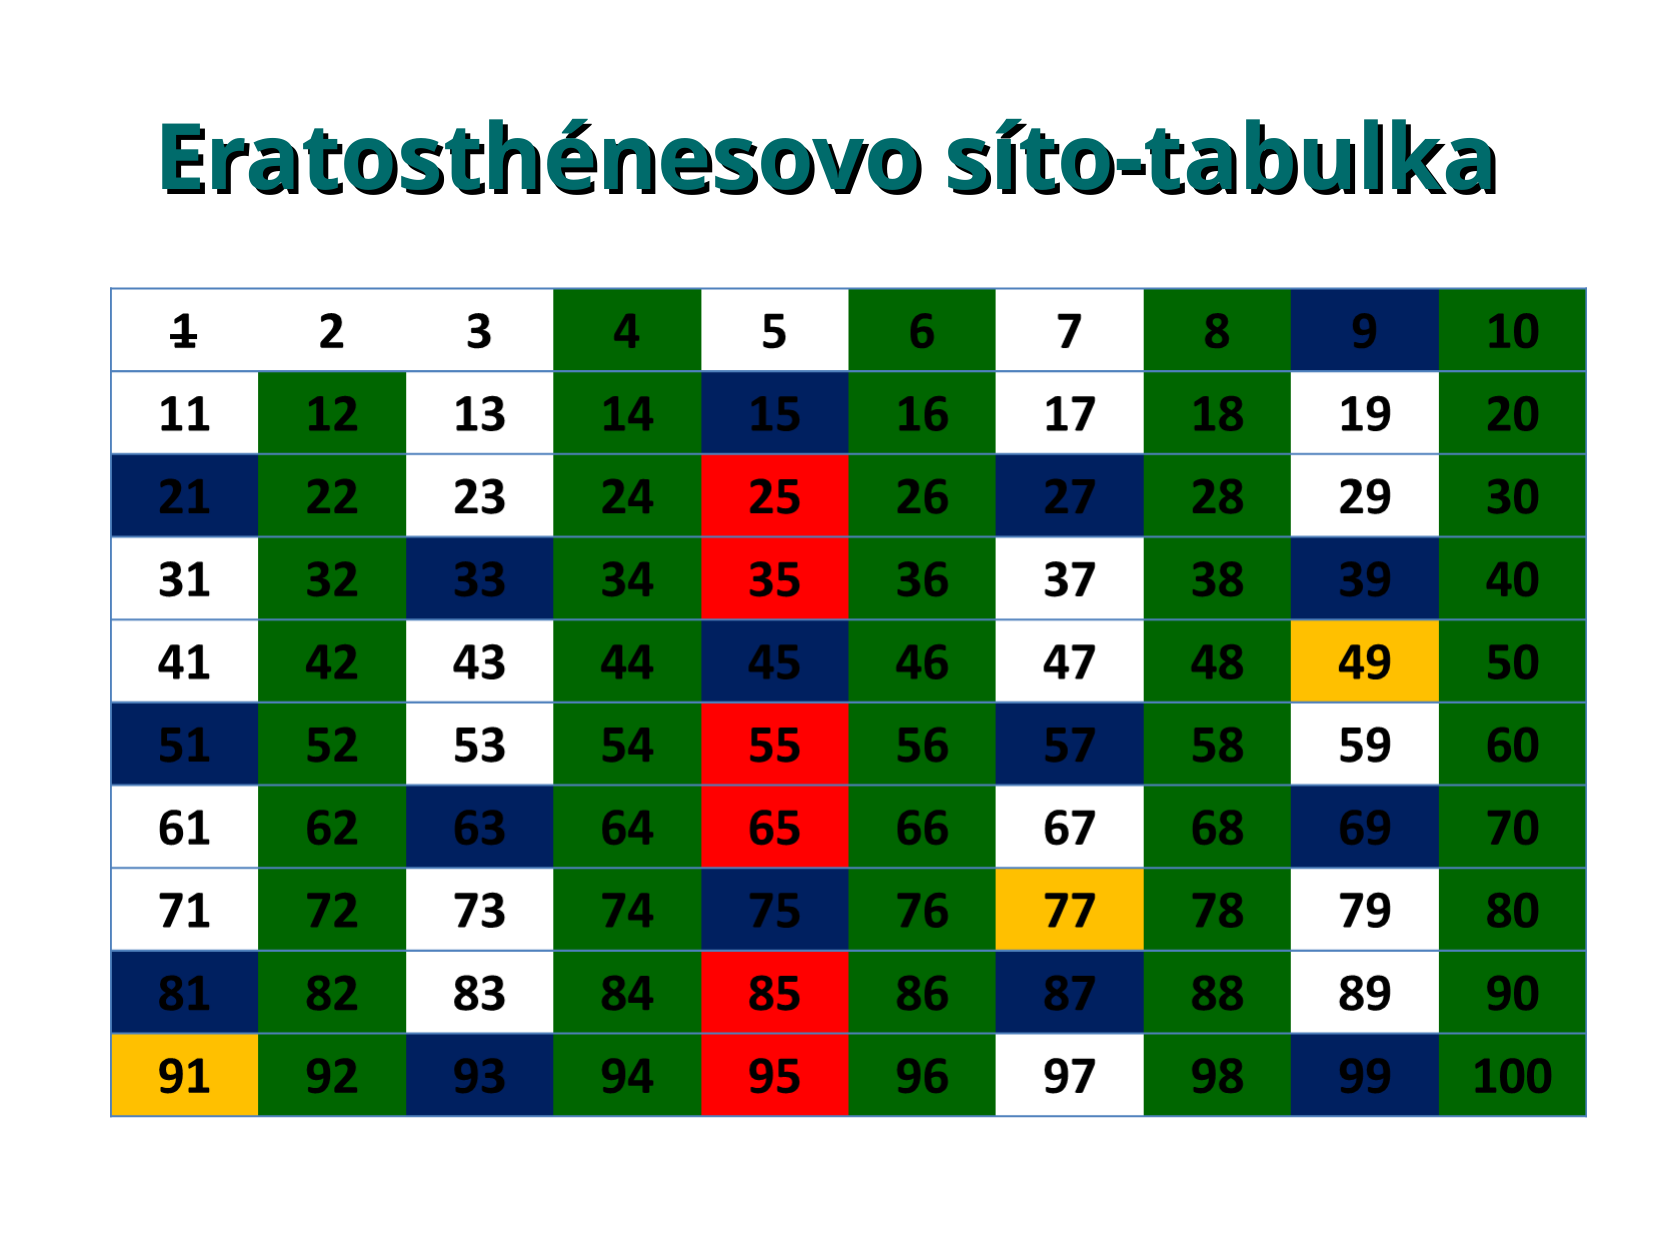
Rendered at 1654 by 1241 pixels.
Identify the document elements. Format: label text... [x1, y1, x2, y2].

picture [110, 281, 1587, 1141]
title Eratosthénesovo síto-tabulka [82, 49, 1571, 257]
